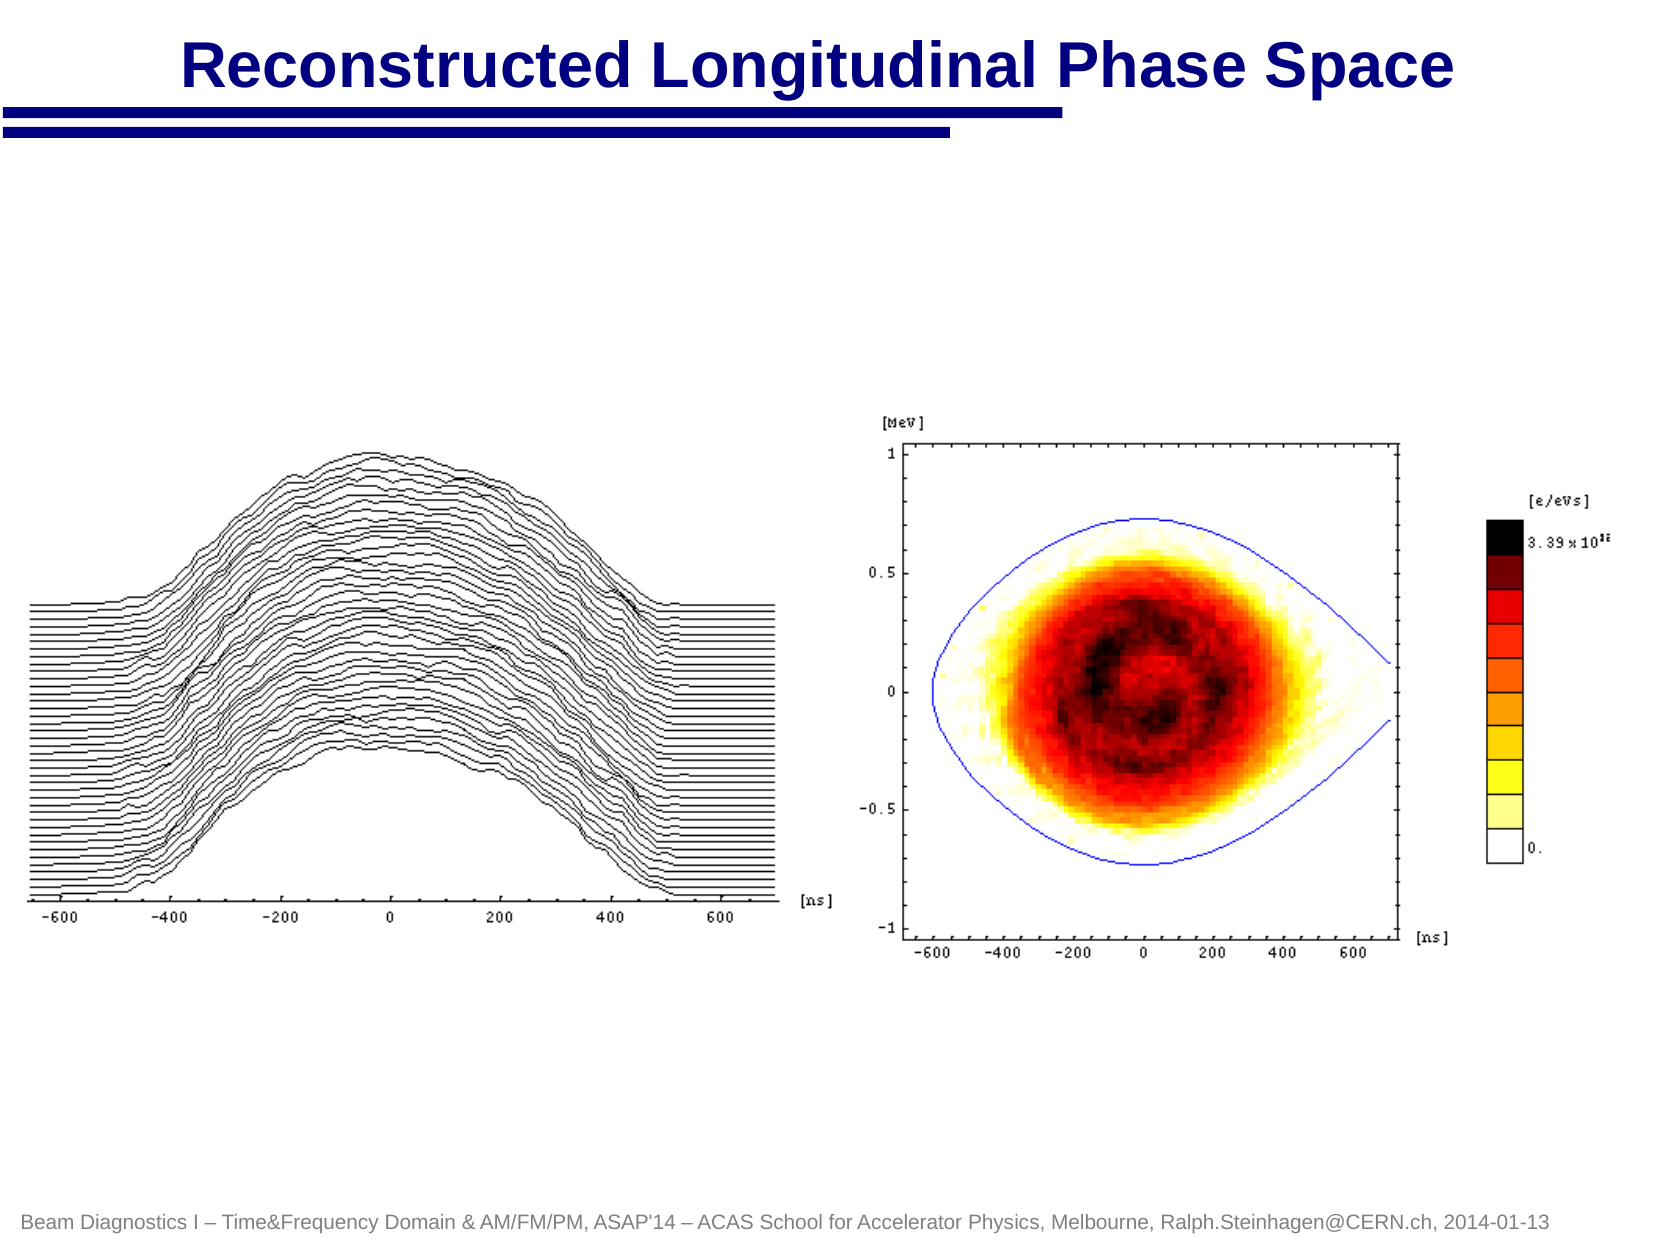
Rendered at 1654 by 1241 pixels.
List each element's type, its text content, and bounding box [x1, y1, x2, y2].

title Reconstructed Longitudinal Phase Space [165, 0, 1550, 124]
picture [27, 371, 1654, 1002]
